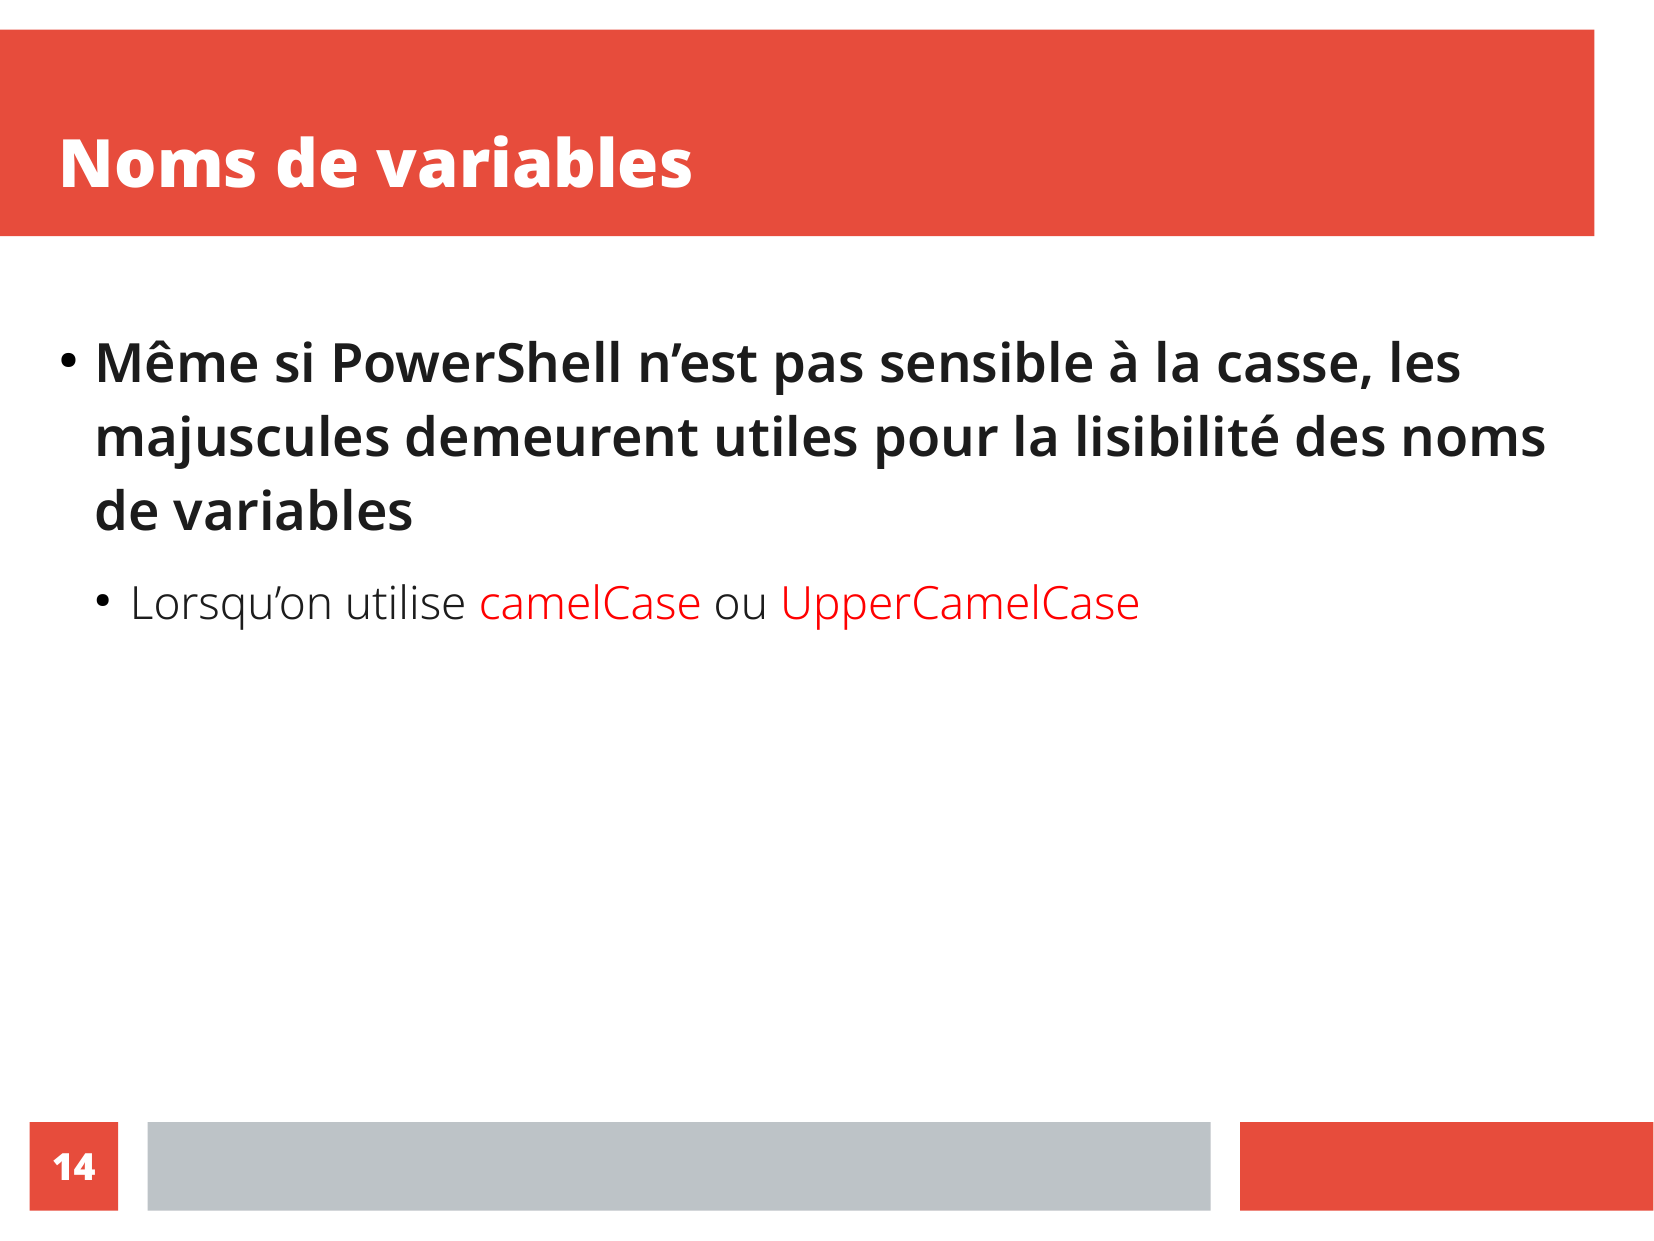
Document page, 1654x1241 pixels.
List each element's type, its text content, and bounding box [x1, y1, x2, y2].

title Noms de variables [59, 59, 1595, 207]
list Même si PowerShell n’est pas sensible à la casse, les majuscules demeurent utiles pour la lisibilité des noms de variables Lorsqu’on utilise camelCase ou UpperCamelCase [59, 324, 1565, 1093]
